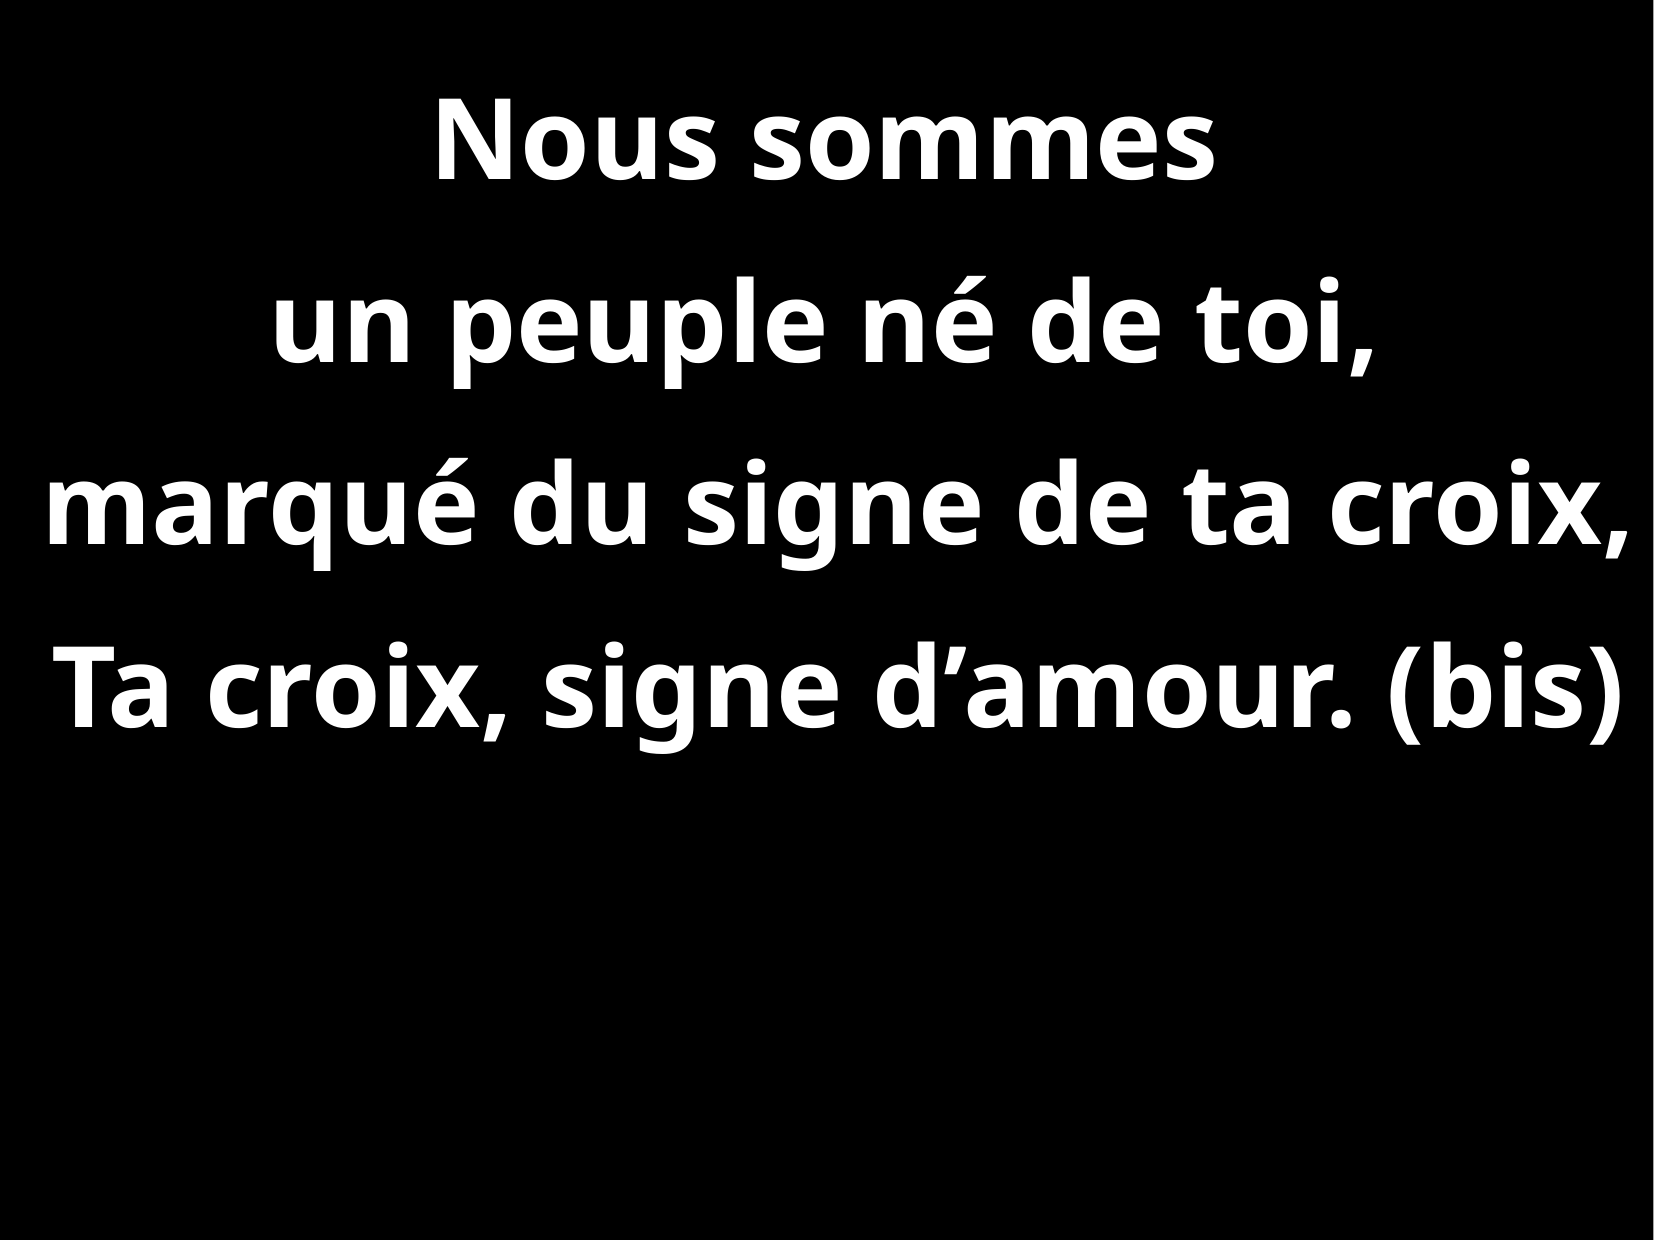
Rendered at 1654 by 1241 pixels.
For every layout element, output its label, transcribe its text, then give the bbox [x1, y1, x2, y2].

list Nous sommes un peuple né de toi, marqué du signe de ta croix, Ta croix, signe d’amour. (bis) [35, 59, 1642, 1241]
